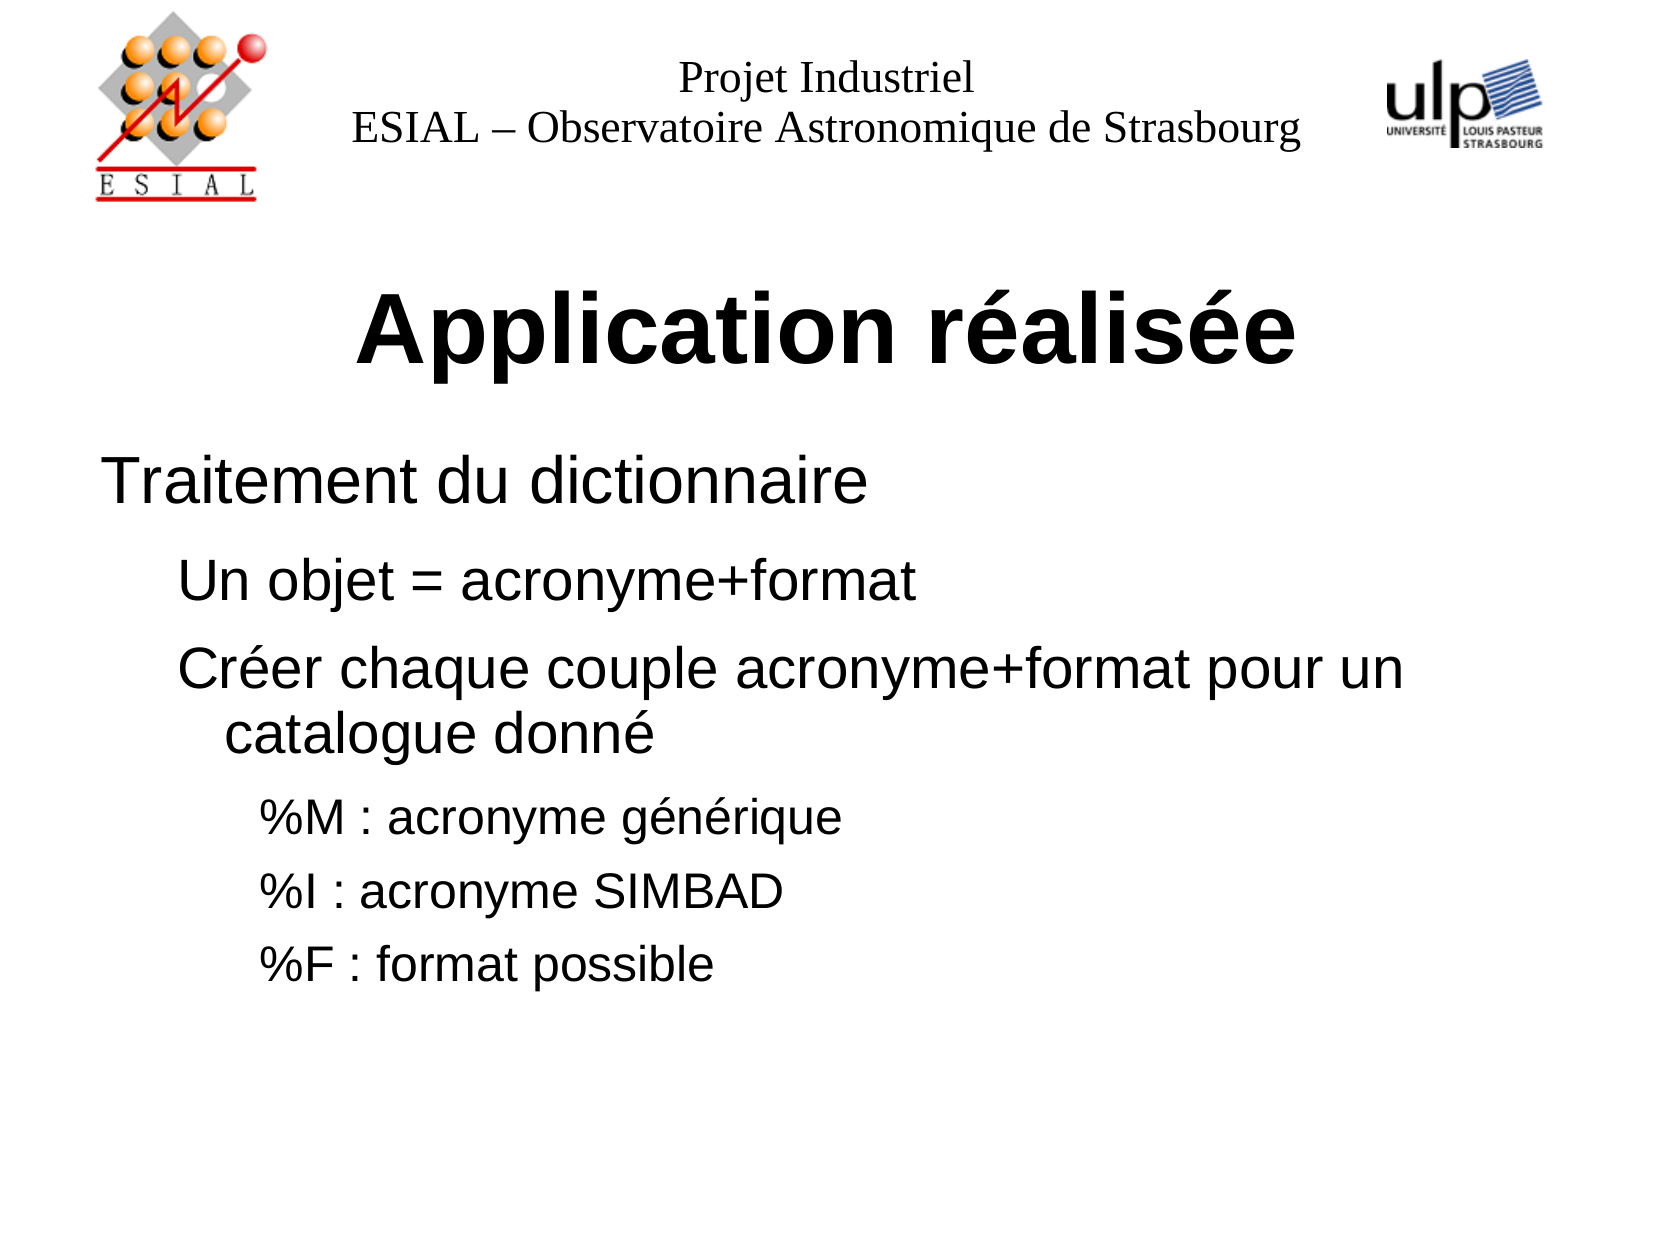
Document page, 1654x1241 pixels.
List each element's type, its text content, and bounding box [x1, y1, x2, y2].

text_box Application réalisée [265, 265, 1388, 414]
picture [88, 6, 273, 49]
list Traitement du dictionnaire Un objet = acronyme+format Créer chaque couple acronyme+format pour un catalogue donné %M : acronyme générique %I : acronyme SIMBAD %F : format possible [82, 442, 1571, 1211]
title Projet Industriel ESIAL – Observatoire Astronomique de Strasbourg [82, 49, 1571, 257]
